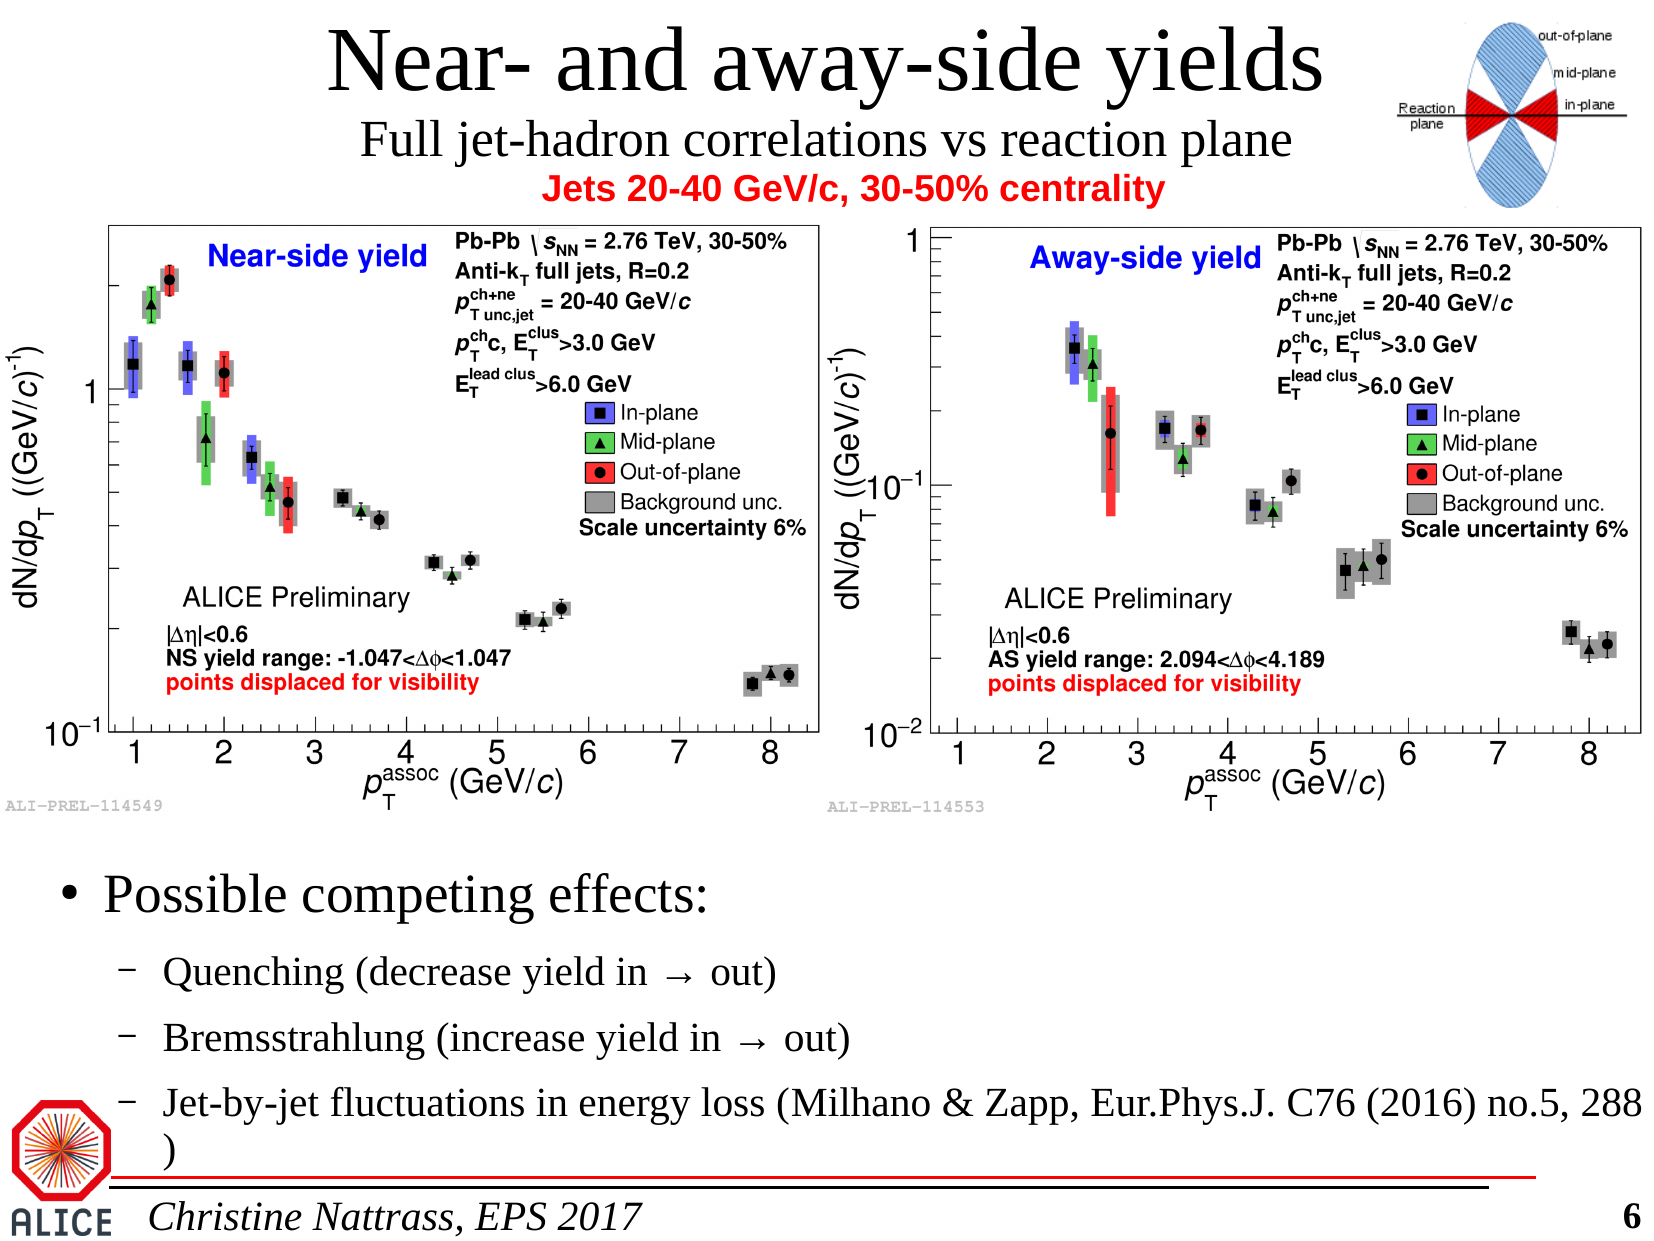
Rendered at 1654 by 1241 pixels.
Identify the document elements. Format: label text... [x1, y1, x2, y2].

picture [1, 15, 1653, 816]
title Near- and away-side yields Full jet-hadron correlations vs reaction plane [82, 0, 1571, 192]
picture [11, 1100, 111, 1236]
list Possible competing effects: Quenching (decrease yield in → out) Bremsstrahlung (increase yield in → out) Jet-by-jet fluctuations in energy loss (Milhano & Zapp, Eur.Phys.J. C76 (2016) no.5, 288) [45, 862, 1653, 1173]
text_box Jets 20-40 GeV/c, 30-50% centrality [544, 160, 1164, 221]
